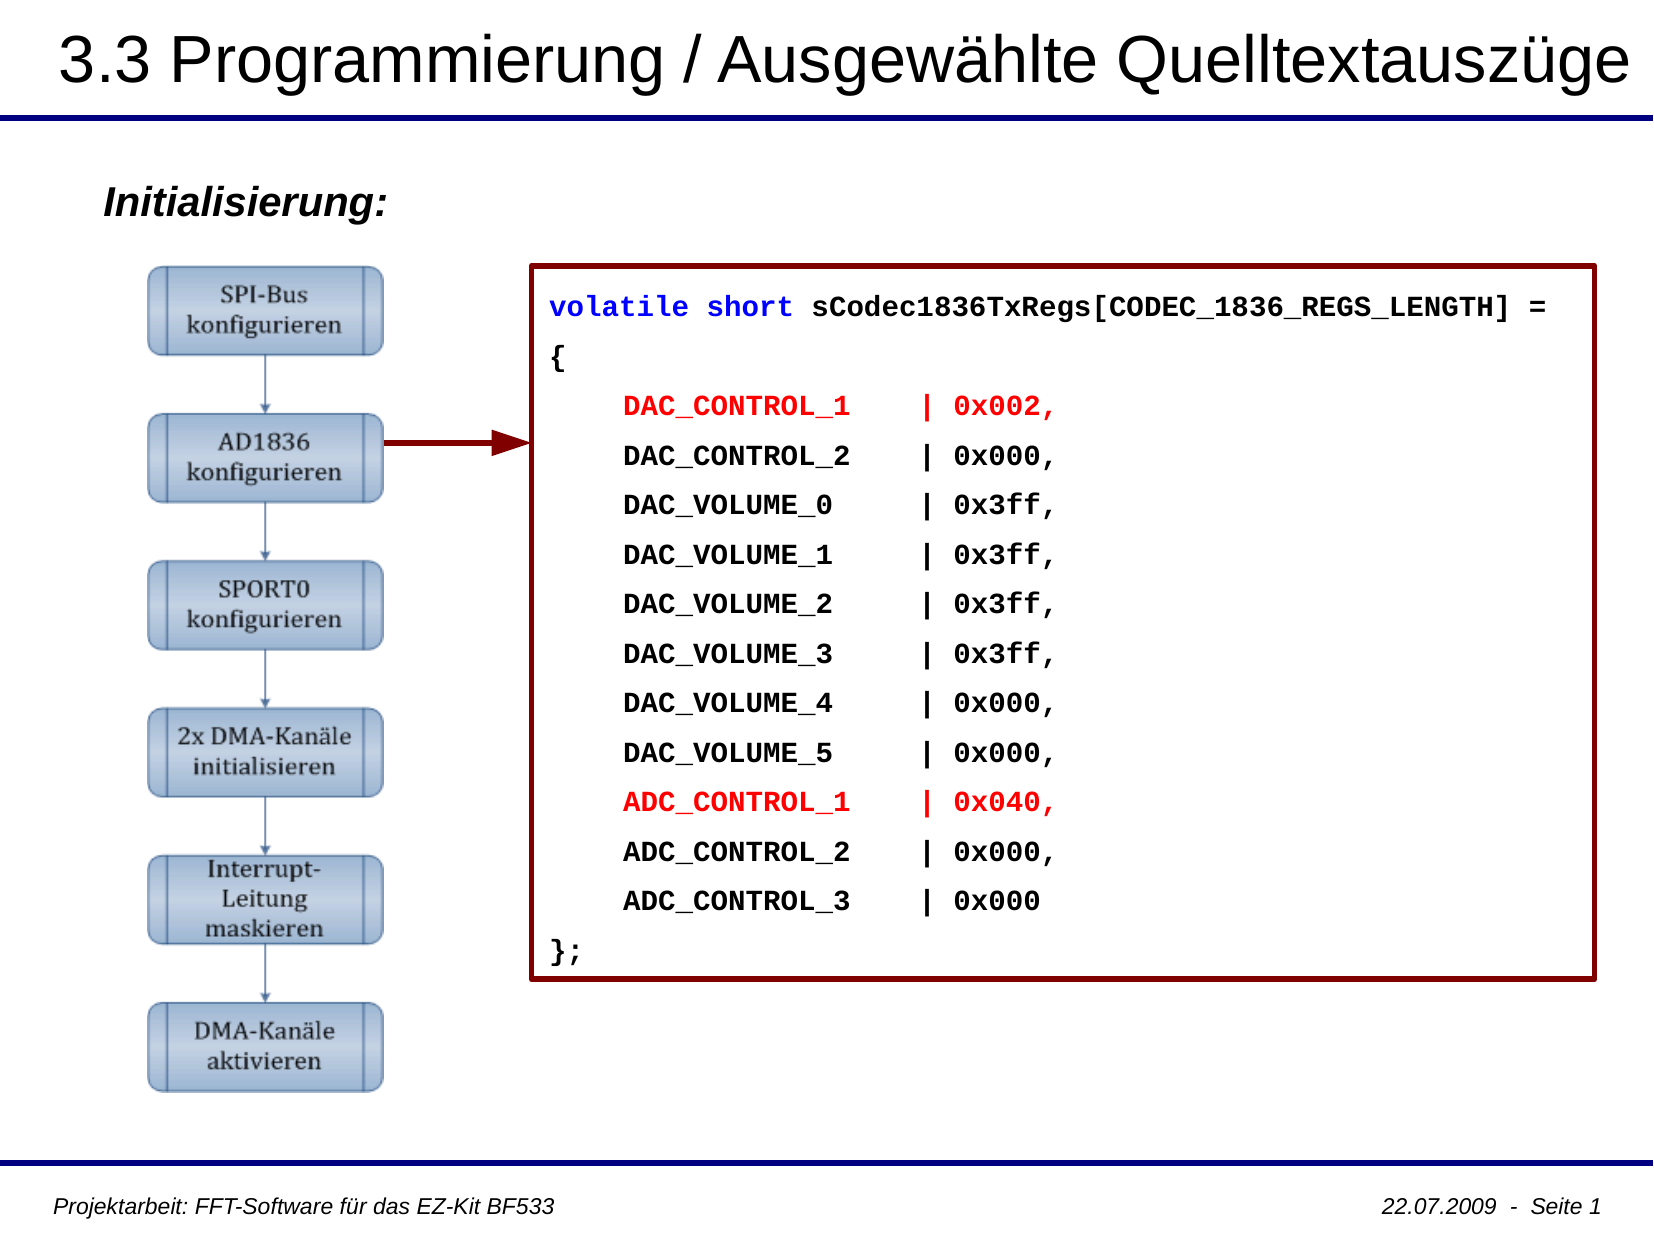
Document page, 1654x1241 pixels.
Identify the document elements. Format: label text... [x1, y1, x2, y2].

picture [147, 265, 384, 1093]
text_box volatile short sCodec1836TxRegs[CODEC_1836_REGS_LENGTH] = { DAC_CONTROL_1 | 0x002, DAC_CONTROL_2 | 0x000, DAC_VOLUME_0 | 0x3ff, DAC_VOLUME_1 | 0x3ff, DAC_VOLUME_2 | 0x3ff, DAC_VOLUME_3 | 0x3ff, DAC_VOLUME_4 | 0x000, DAC_VOLUME_5 | 0x000, ADC_CONTROL_1 | 0x040, ADC_CONTROL_2 | 0x000, ADC_CONTROL_3 | 0x000 }; [531, 265, 1595, 973]
title 3.3 Programmierung / Ausgewählte Quelltextauszüge [58, 0, 1654, 119]
text_box Initialisierung: [88, 147, 473, 210]
title Projektarbeit: FFT-Software für das EZ-Kit BF533 22.07.2009 - Seite 1 [53, 1191, 1654, 1222]
